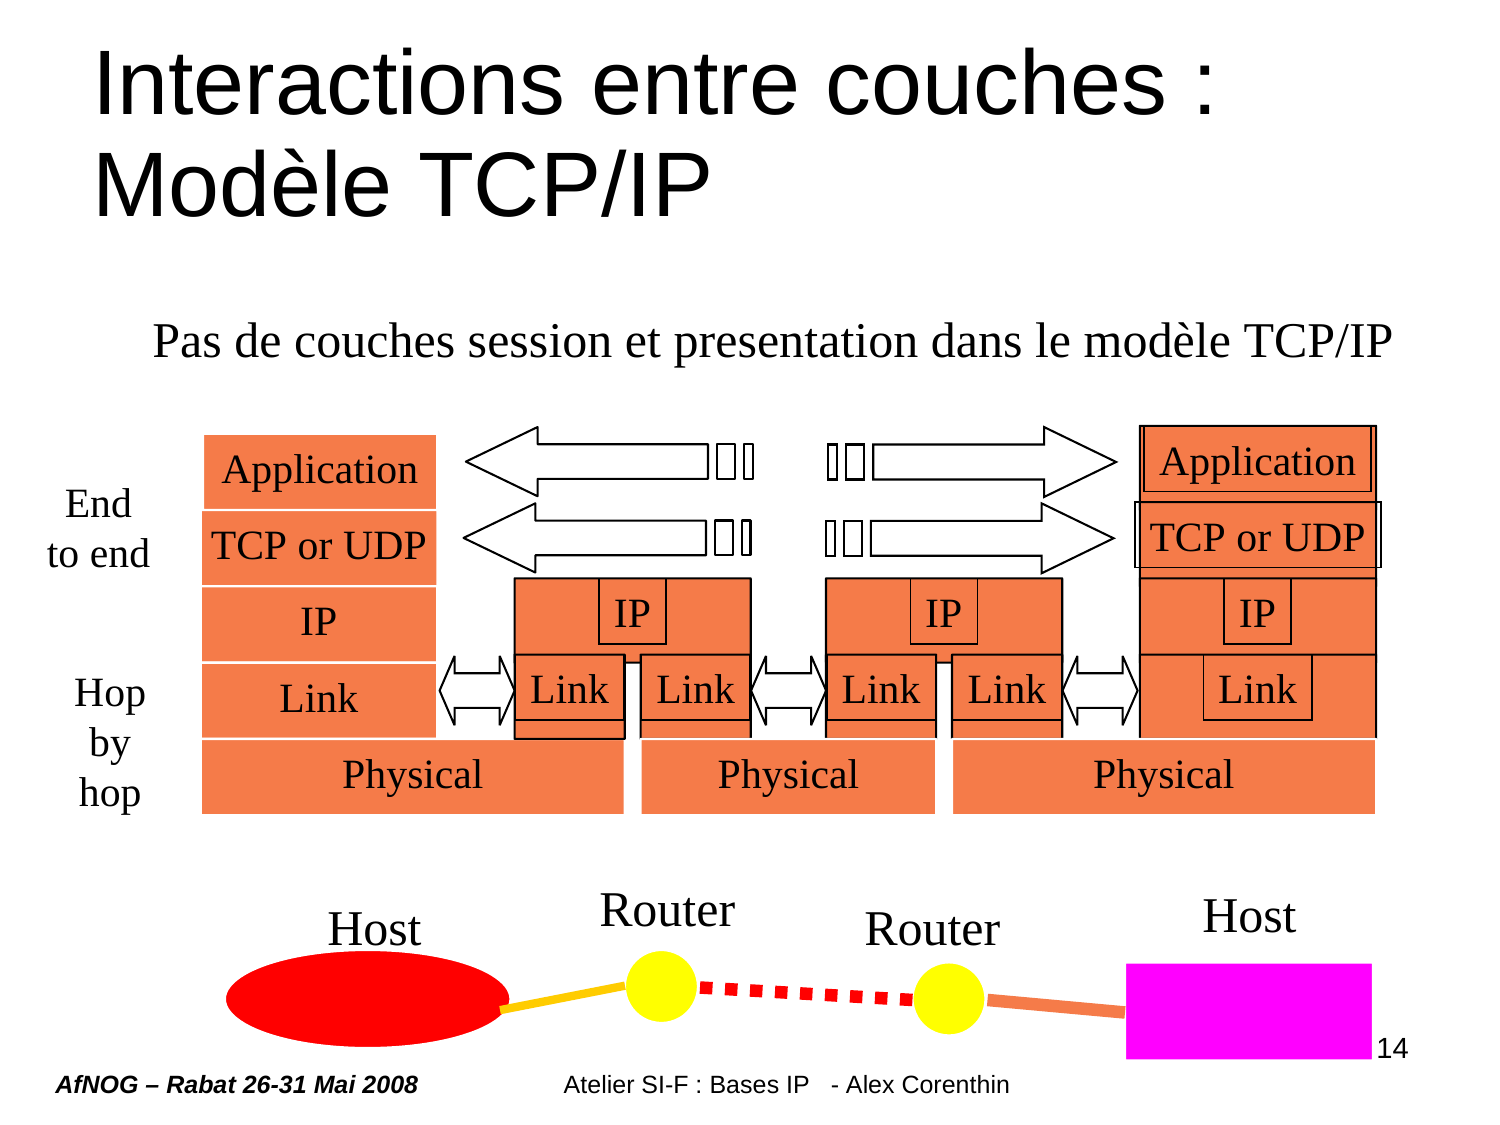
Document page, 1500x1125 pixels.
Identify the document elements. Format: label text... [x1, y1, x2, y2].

text_box TCP or UDP [1134, 502, 1381, 568]
text_box Link [515, 654, 625, 721]
text_box Link [264, 662, 374, 729]
text_box [1125, 962, 1373, 1061]
text_box IP [285, 586, 353, 652]
title Interactions entre couches : Modèle TCP/IP [77, 8, 1353, 244]
text_box [625, 950, 698, 1023]
text_box Host [312, 887, 437, 963]
text_box Router [849, 887, 1016, 963]
text_box Pas de couches session et presentation dans le modèle TCP/IP [135, 299, 1412, 376]
text_box Application [1144, 425, 1372, 492]
text_box Physical [327, 739, 499, 805]
text_box Link [952, 654, 1062, 721]
text_box Host [1187, 874, 1312, 951]
text_box IP [1224, 578, 1292, 644]
text_box Link [826, 654, 936, 721]
text_box Link [1203, 654, 1313, 721]
text_box TCP or UDP [196, 510, 443, 576]
text_box Hop by hop [41, 657, 180, 823]
text_box [1139, 425, 1377, 502]
text_box End to end [29, 467, 168, 584]
text_box [224, 953, 511, 1048]
text_box [952, 568, 1377, 816]
text_box Router [584, 869, 751, 945]
text_box Application [206, 433, 434, 500]
text_box Physical [1078, 739, 1250, 805]
text_box Link [641, 654, 751, 721]
text_box [203, 433, 438, 510]
text_box Physical [702, 739, 874, 805]
text_box IP [599, 578, 667, 644]
text_box [913, 963, 986, 1036]
text_box IP [910, 578, 978, 644]
text_box [200, 576, 1063, 816]
